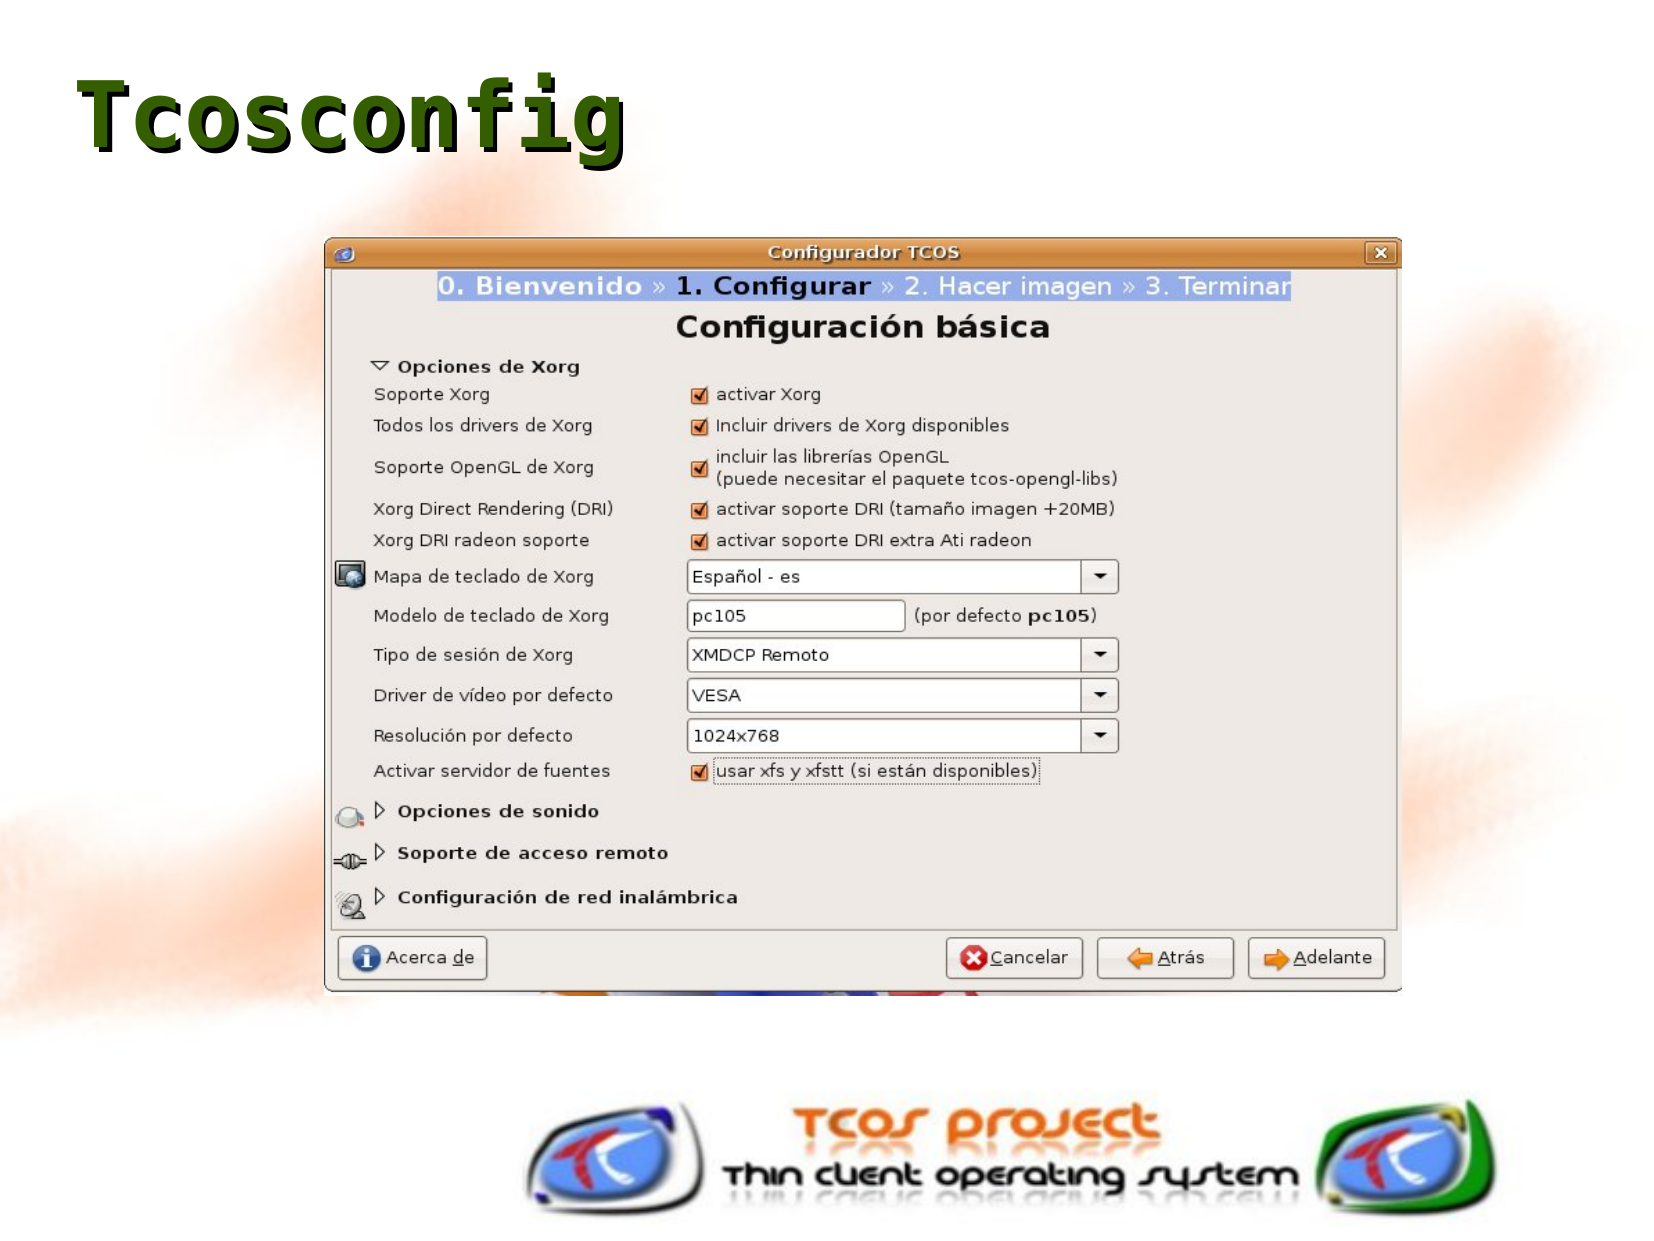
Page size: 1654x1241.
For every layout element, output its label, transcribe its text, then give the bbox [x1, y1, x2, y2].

text_box Tcosconfig [59, 55, 642, 178]
picture [0, 0, 1654, 1241]
